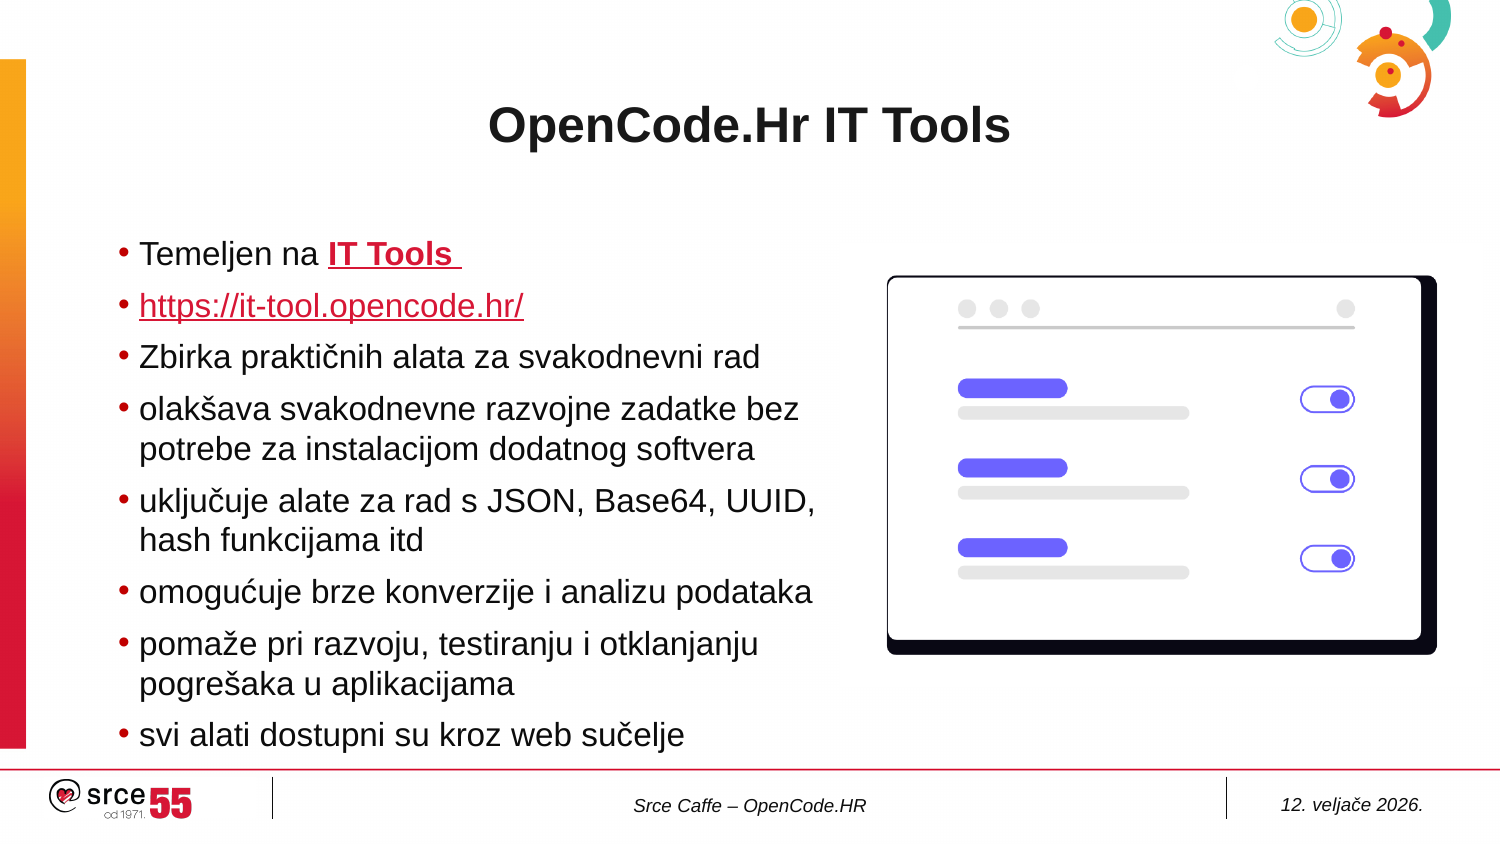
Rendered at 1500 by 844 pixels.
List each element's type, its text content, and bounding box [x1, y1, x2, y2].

slide_number 12. veljače 2026. [1254, 781, 1451, 827]
picture [0, 0, 1500, 844]
list Temeljen na IT Tools https://it-tool.opencode.hr/ Zbirka praktičnih alata za svakodnevni rad olakšava svakodnevne razvojne zadatke bez potrebe za instalacijom dodatnog softvera uključuje alate za rad s JSON, Base64, UUID, hash funkcijama itd omogućuje brze konverzije i analizu podataka pomaže pri razvoju, testiranju i otklanjanju pogrešaka u aplikacijama svi alati dostupni su kroz web sučelje [103, 224, 851, 760]
title OpenCode.Hr IT Tools [103, 44, 1397, 208]
